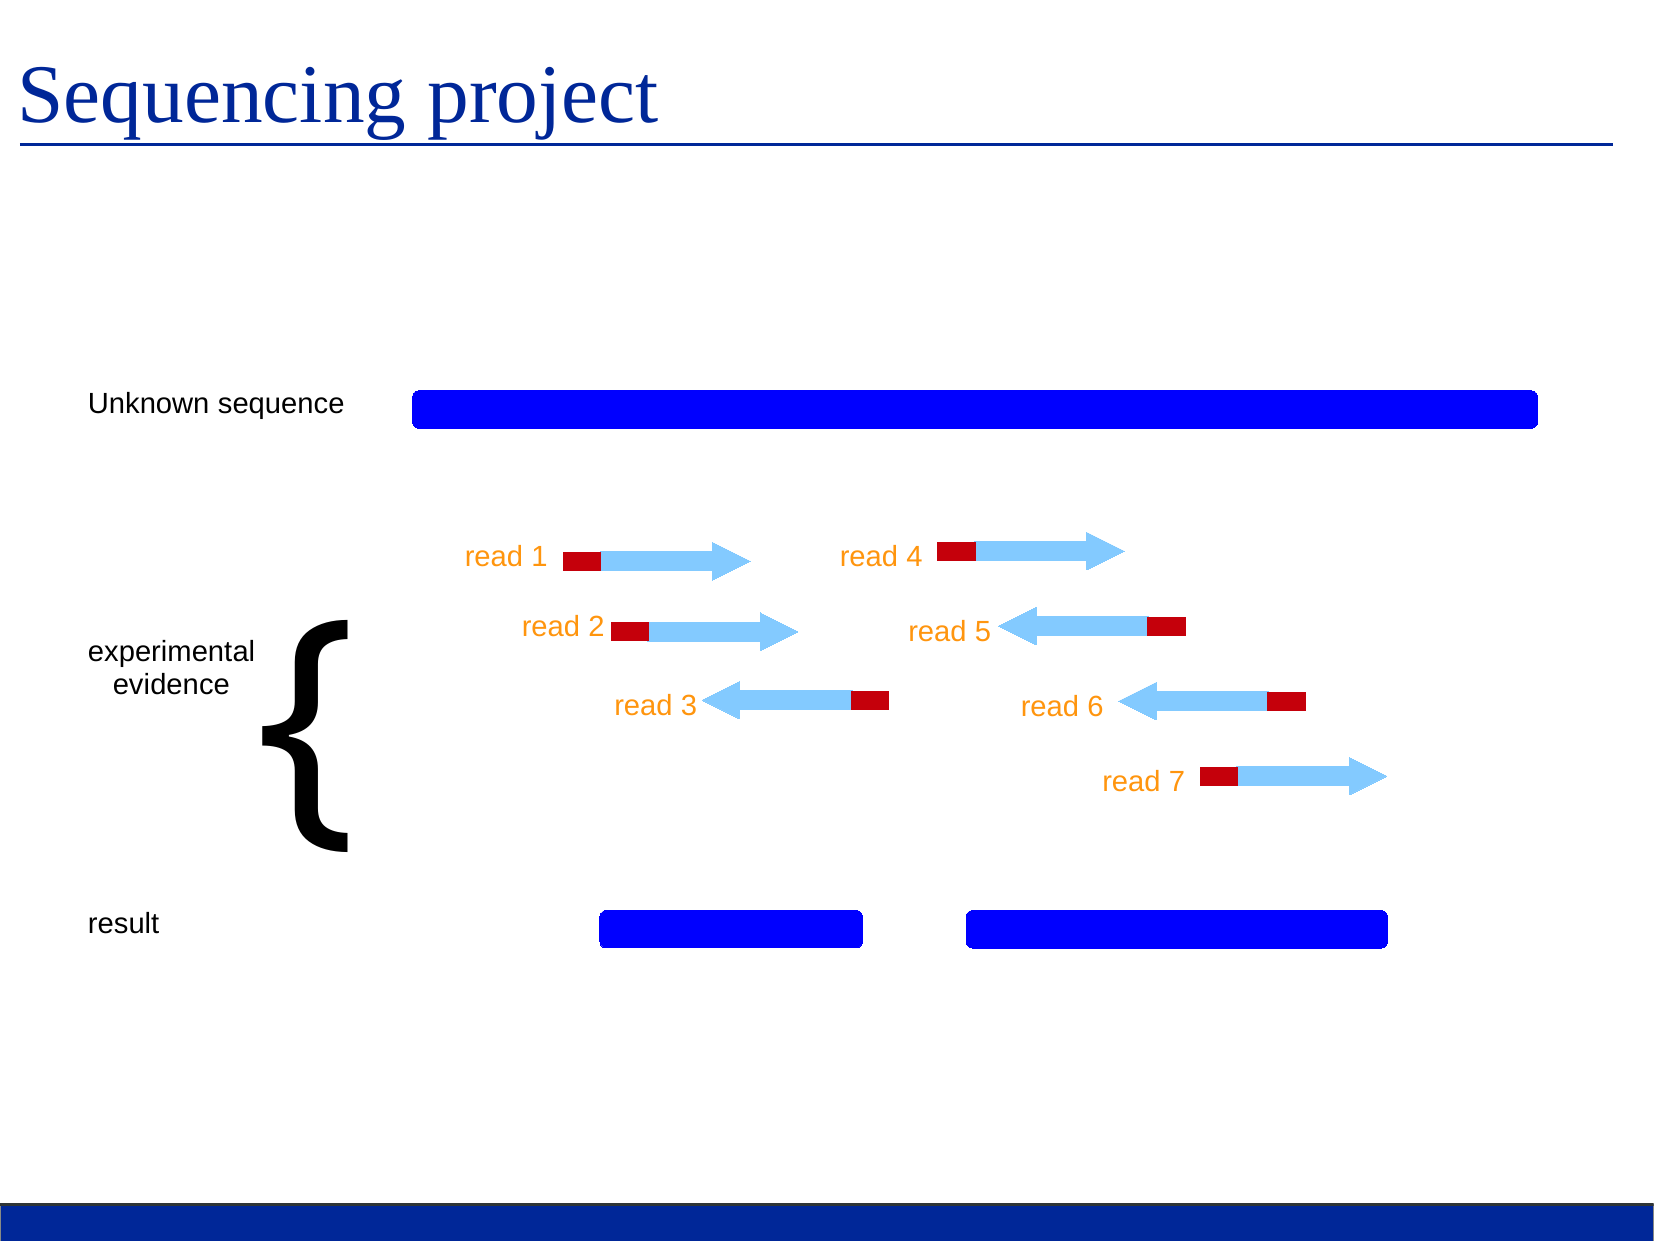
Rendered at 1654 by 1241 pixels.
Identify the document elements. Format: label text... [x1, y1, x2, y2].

text_box [702, 681, 889, 719]
text_box [563, 542, 751, 581]
text_box [412, 390, 1538, 429]
text_box read 3 [599, 681, 713, 730]
text_box result [73, 899, 175, 947]
text_box read 4 [825, 532, 938, 581]
text_box [611, 612, 798, 651]
text_box read 2 [507, 602, 620, 651]
text_box [1118, 682, 1306, 720]
text_box [1200, 757, 1387, 795]
text_box read 1 [450, 532, 563, 581]
text_box [966, 910, 1388, 949]
text_box [599, 910, 863, 948]
text_box { [210, 518, 400, 800]
text_box read 7 [1087, 757, 1201, 806]
text_box experimental evidence [73, 627, 210, 708]
text_box [937, 532, 1125, 570]
text_box Unknown sequence [73, 379, 361, 428]
text_box [998, 607, 1186, 645]
title Sequencing project [17, 0, 1589, 198]
text_box read 6 [1006, 682, 1119, 731]
text_box read 5 [893, 607, 1007, 656]
